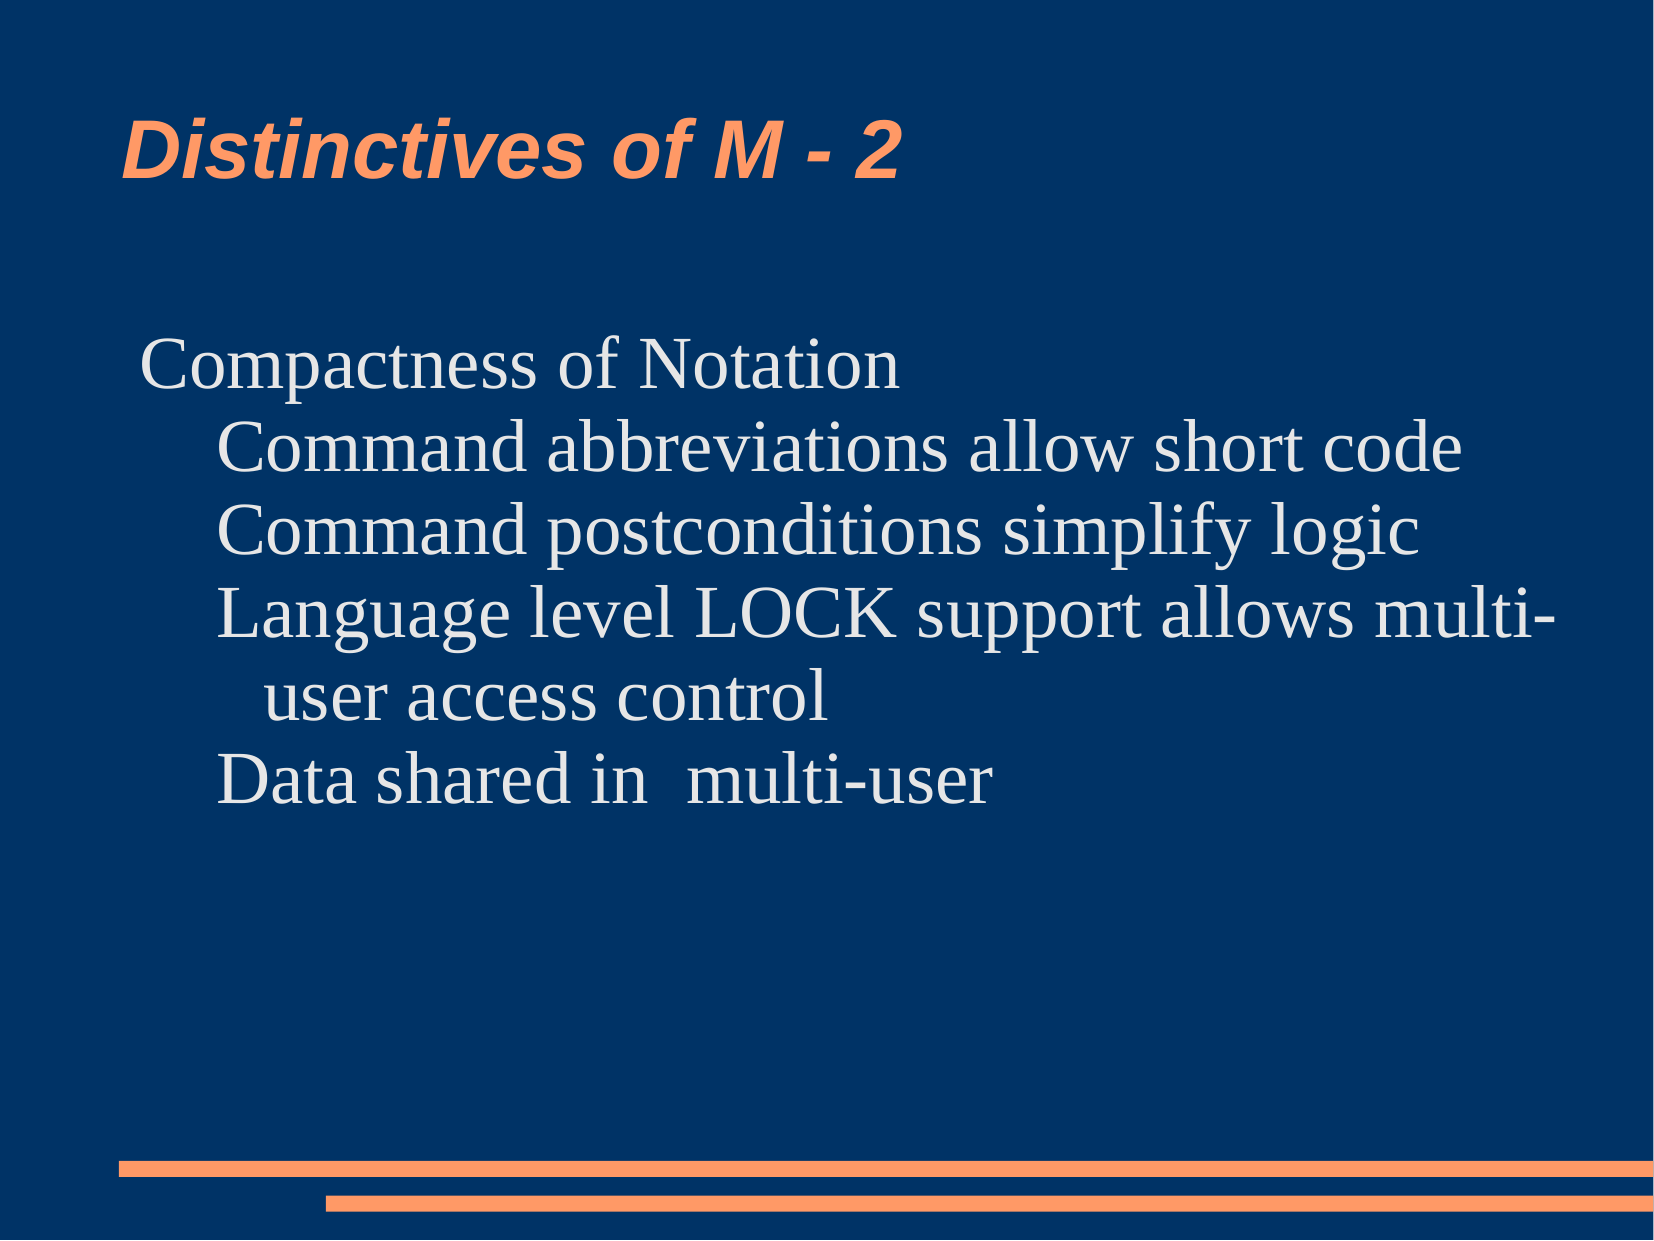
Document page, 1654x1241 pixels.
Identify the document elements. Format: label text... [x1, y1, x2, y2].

title Distinctives of M - 2 [121, 46, 1534, 254]
list Compactness of Notation Command abbreviations allow short code Command postconditions simplify logic Language level LOCK support allows multi-user access control Data shared in multi-user [121, 322, 1561, 1133]
